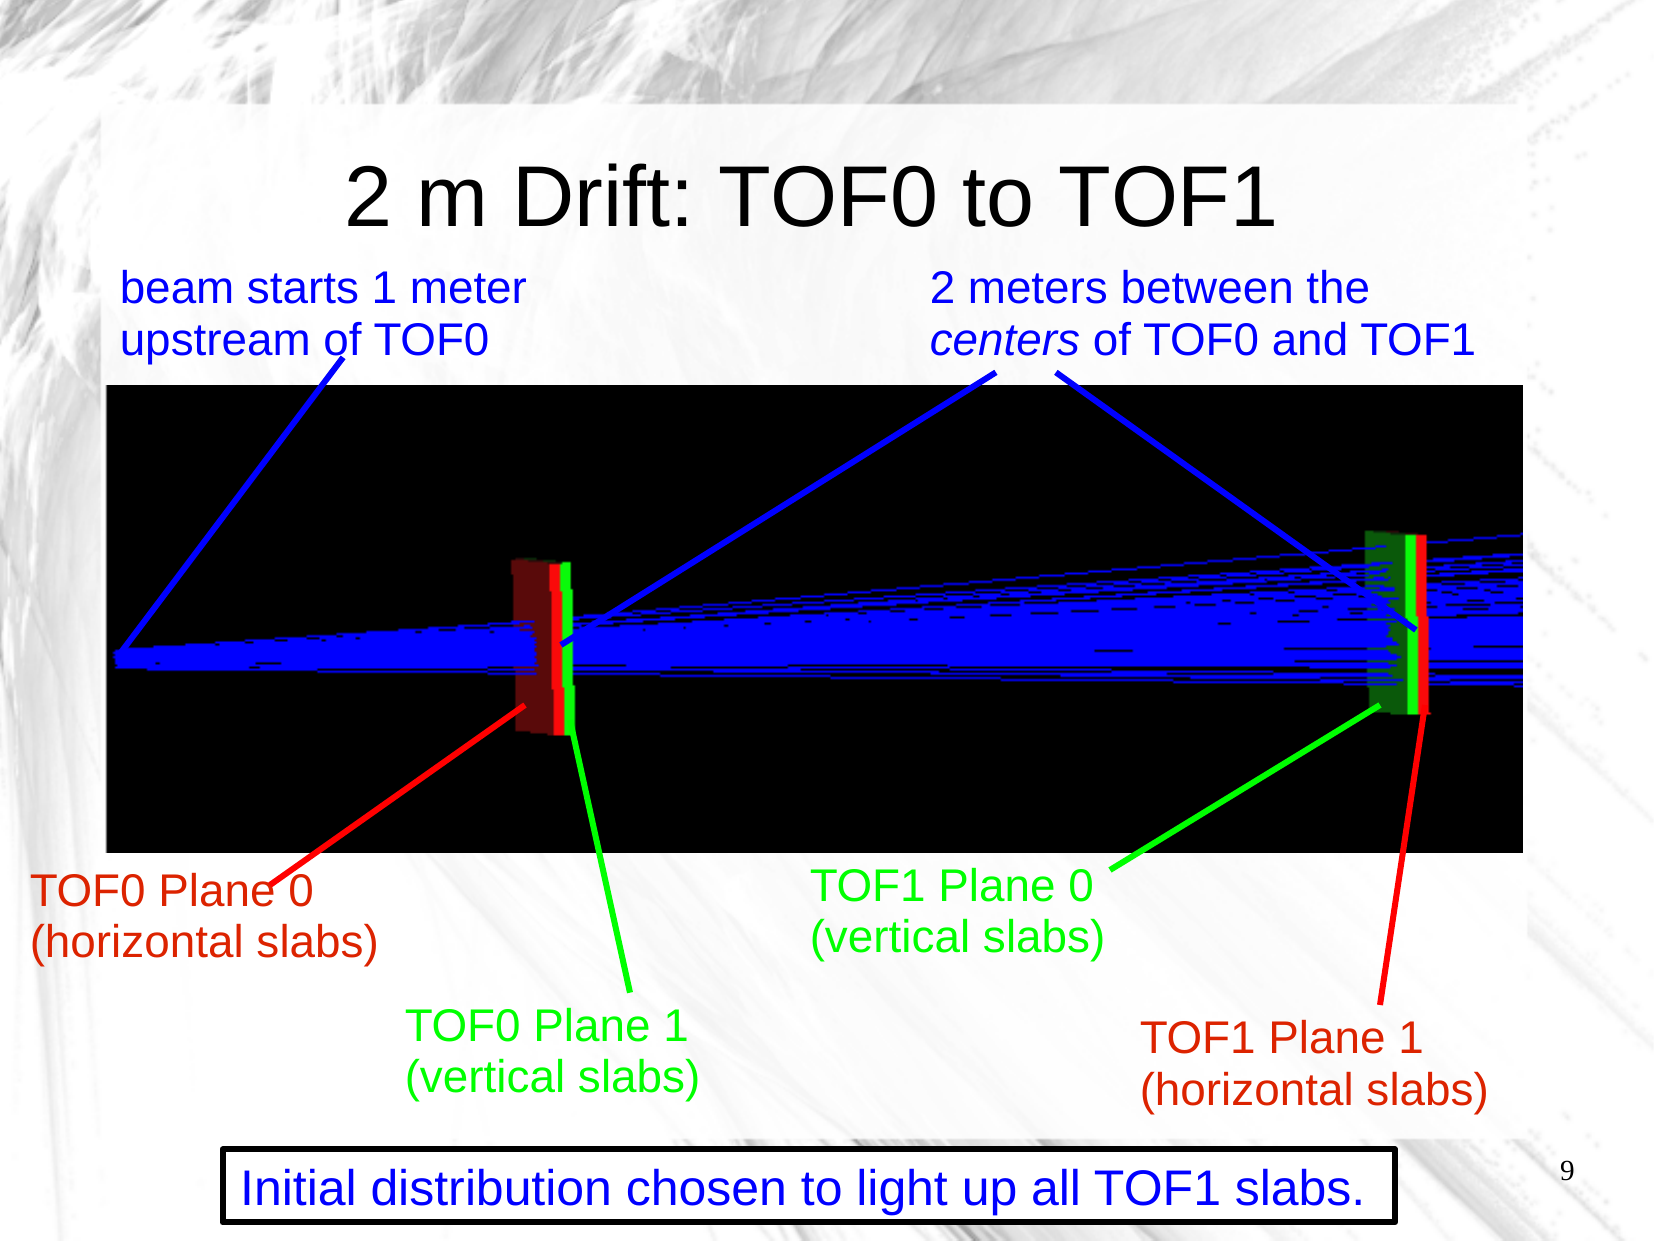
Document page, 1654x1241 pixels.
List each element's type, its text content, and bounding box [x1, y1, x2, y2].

text_box 2 meters between the centers of TOF0 and TOF1 [915, 255, 1501, 373]
text_box TOF0 Plane 1 (vertical slabs) [390, 992, 796, 1111]
picture [0, 0, 1654, 1241]
text_box TOF1 Plane 0 (vertical slabs) [795, 852, 1201, 970]
text_box beam starts 1 meter upstream of TOF0 [105, 255, 556, 373]
title 2 m Drift: TOF0 to TOF1 [118, 112, 1506, 281]
text_box Initial distribution chosen to light up all TOF1 slabs. [222, 1149, 1432, 1241]
text_box TOF1 Plane 1 (horizontal slabs) [1125, 1005, 1531, 1123]
text_box TOF0 Plane 0 (horizontal slabs) [15, 857, 421, 976]
